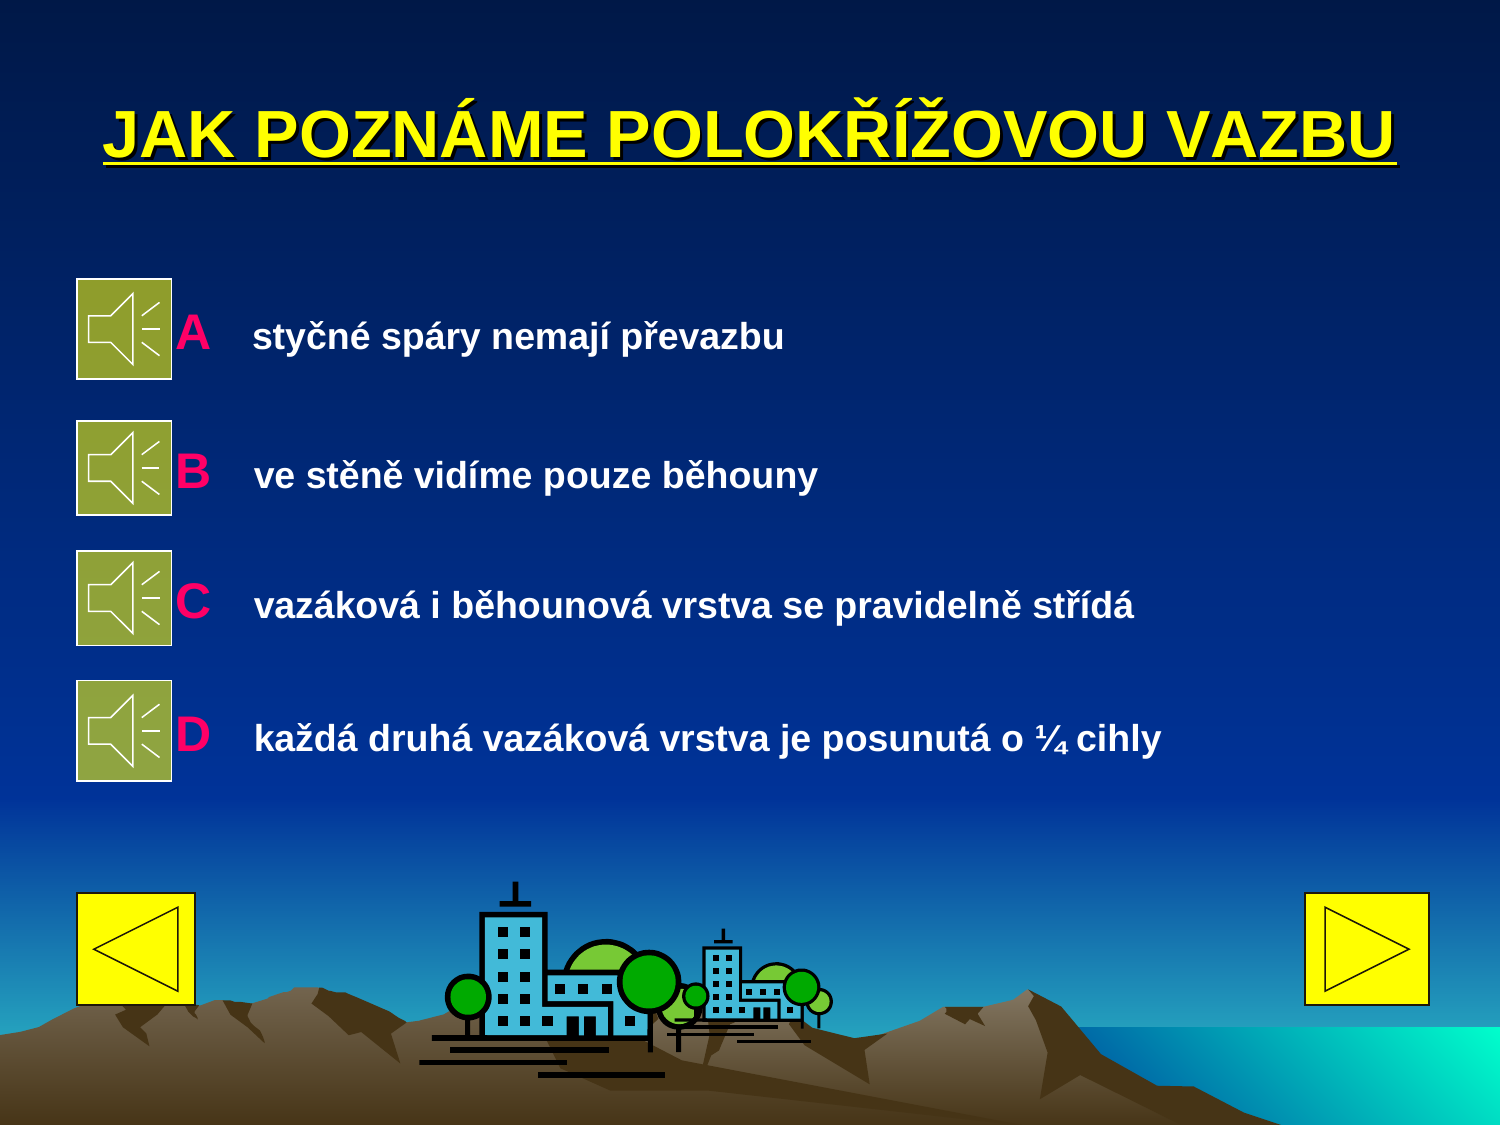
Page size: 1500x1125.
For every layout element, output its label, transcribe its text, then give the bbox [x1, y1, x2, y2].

text_box [76, 893, 195, 1006]
text_box A styčné spáry nemají převazbu [76, 278, 172, 380]
text_box C vazáková i běhounová vrstva se pravidelně střídá [76, 550, 172, 646]
title JAK POZNÁME POLOKŘÍŽOVOU VAZBU [75, 37, 1426, 225]
text_box B ve stěně vidíme pouze běhouny [76, 420, 172, 516]
text_box [1305, 893, 1429, 1006]
text_box D každá druhá vazáková vrstva je posunutá o ¼ cihly [76, 680, 172, 782]
picture [419, 881, 833, 1078]
